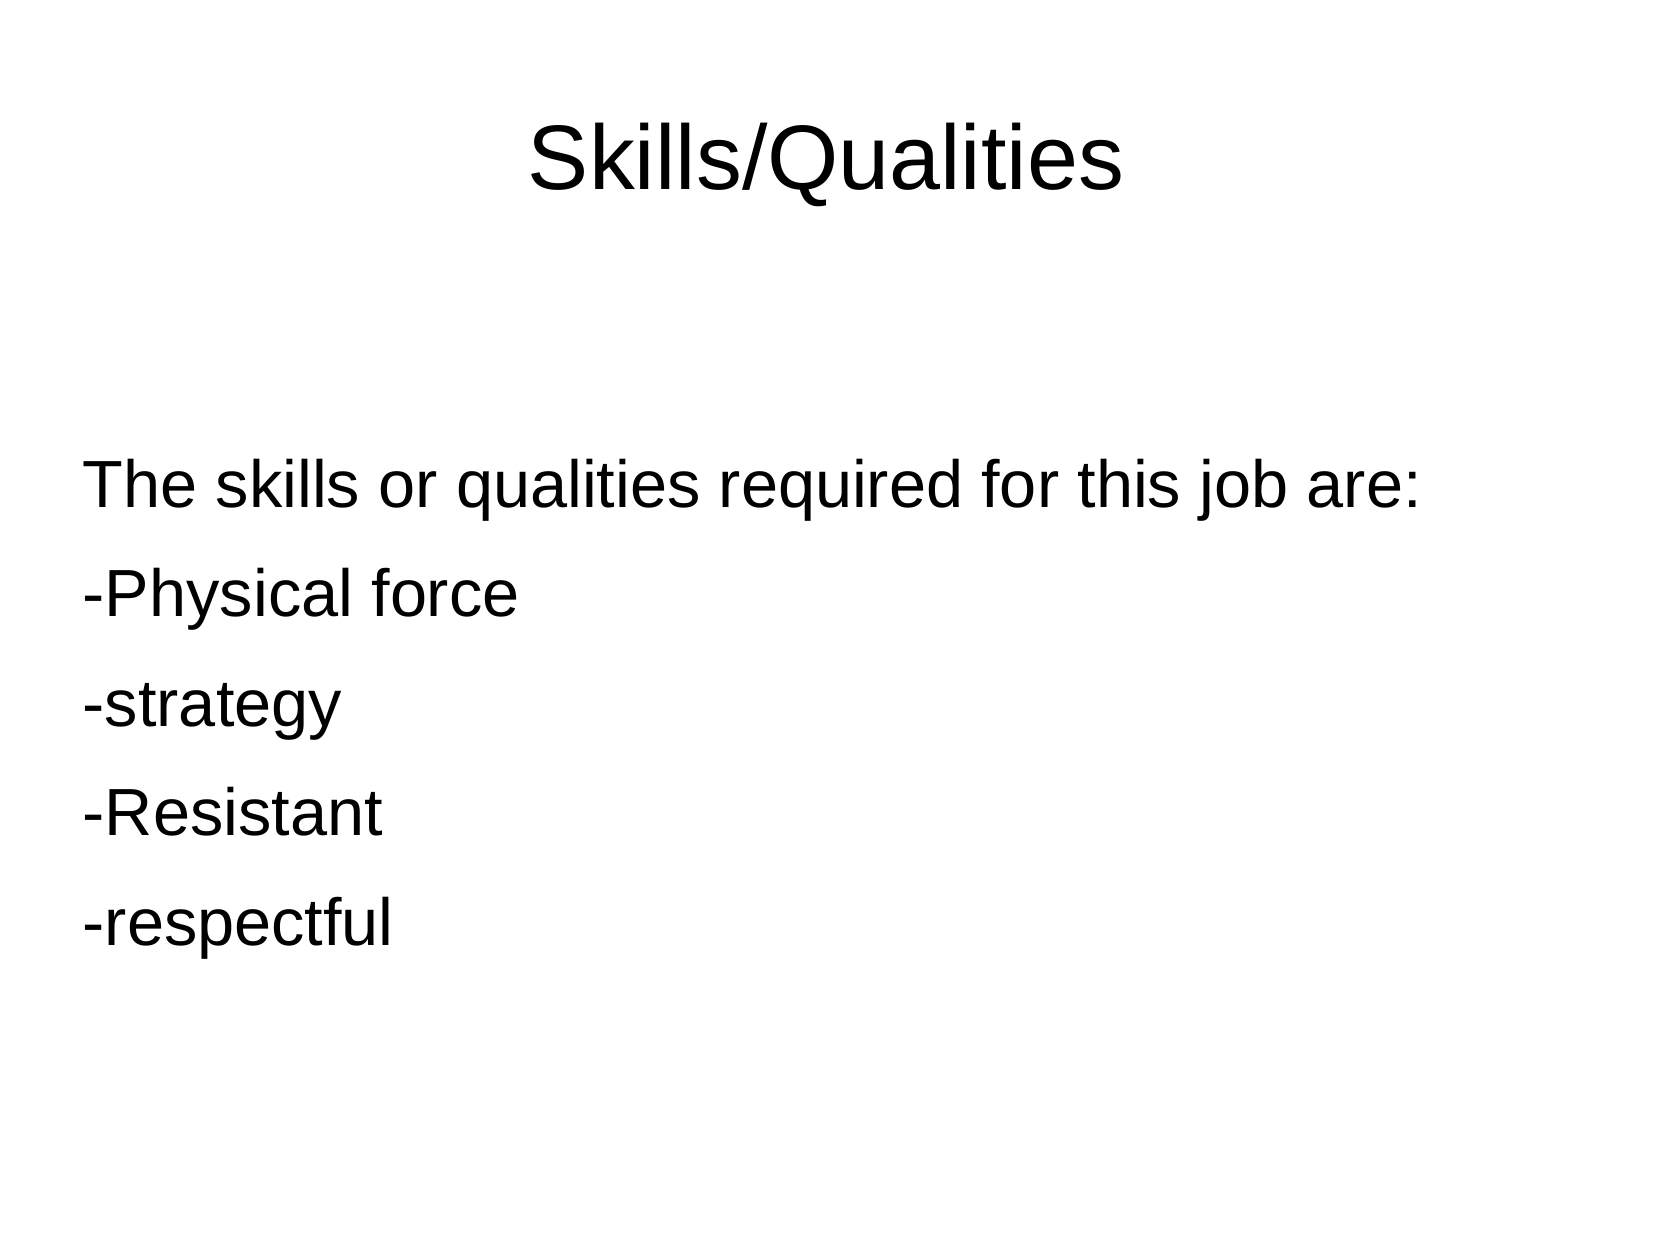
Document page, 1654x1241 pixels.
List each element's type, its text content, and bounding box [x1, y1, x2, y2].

subtitle The skills or qualities required for this job are: -Physical force -strategy -Resistant -respectful [82, 290, 1571, 1109]
title Skills/Qualities [82, 49, 1571, 257]
